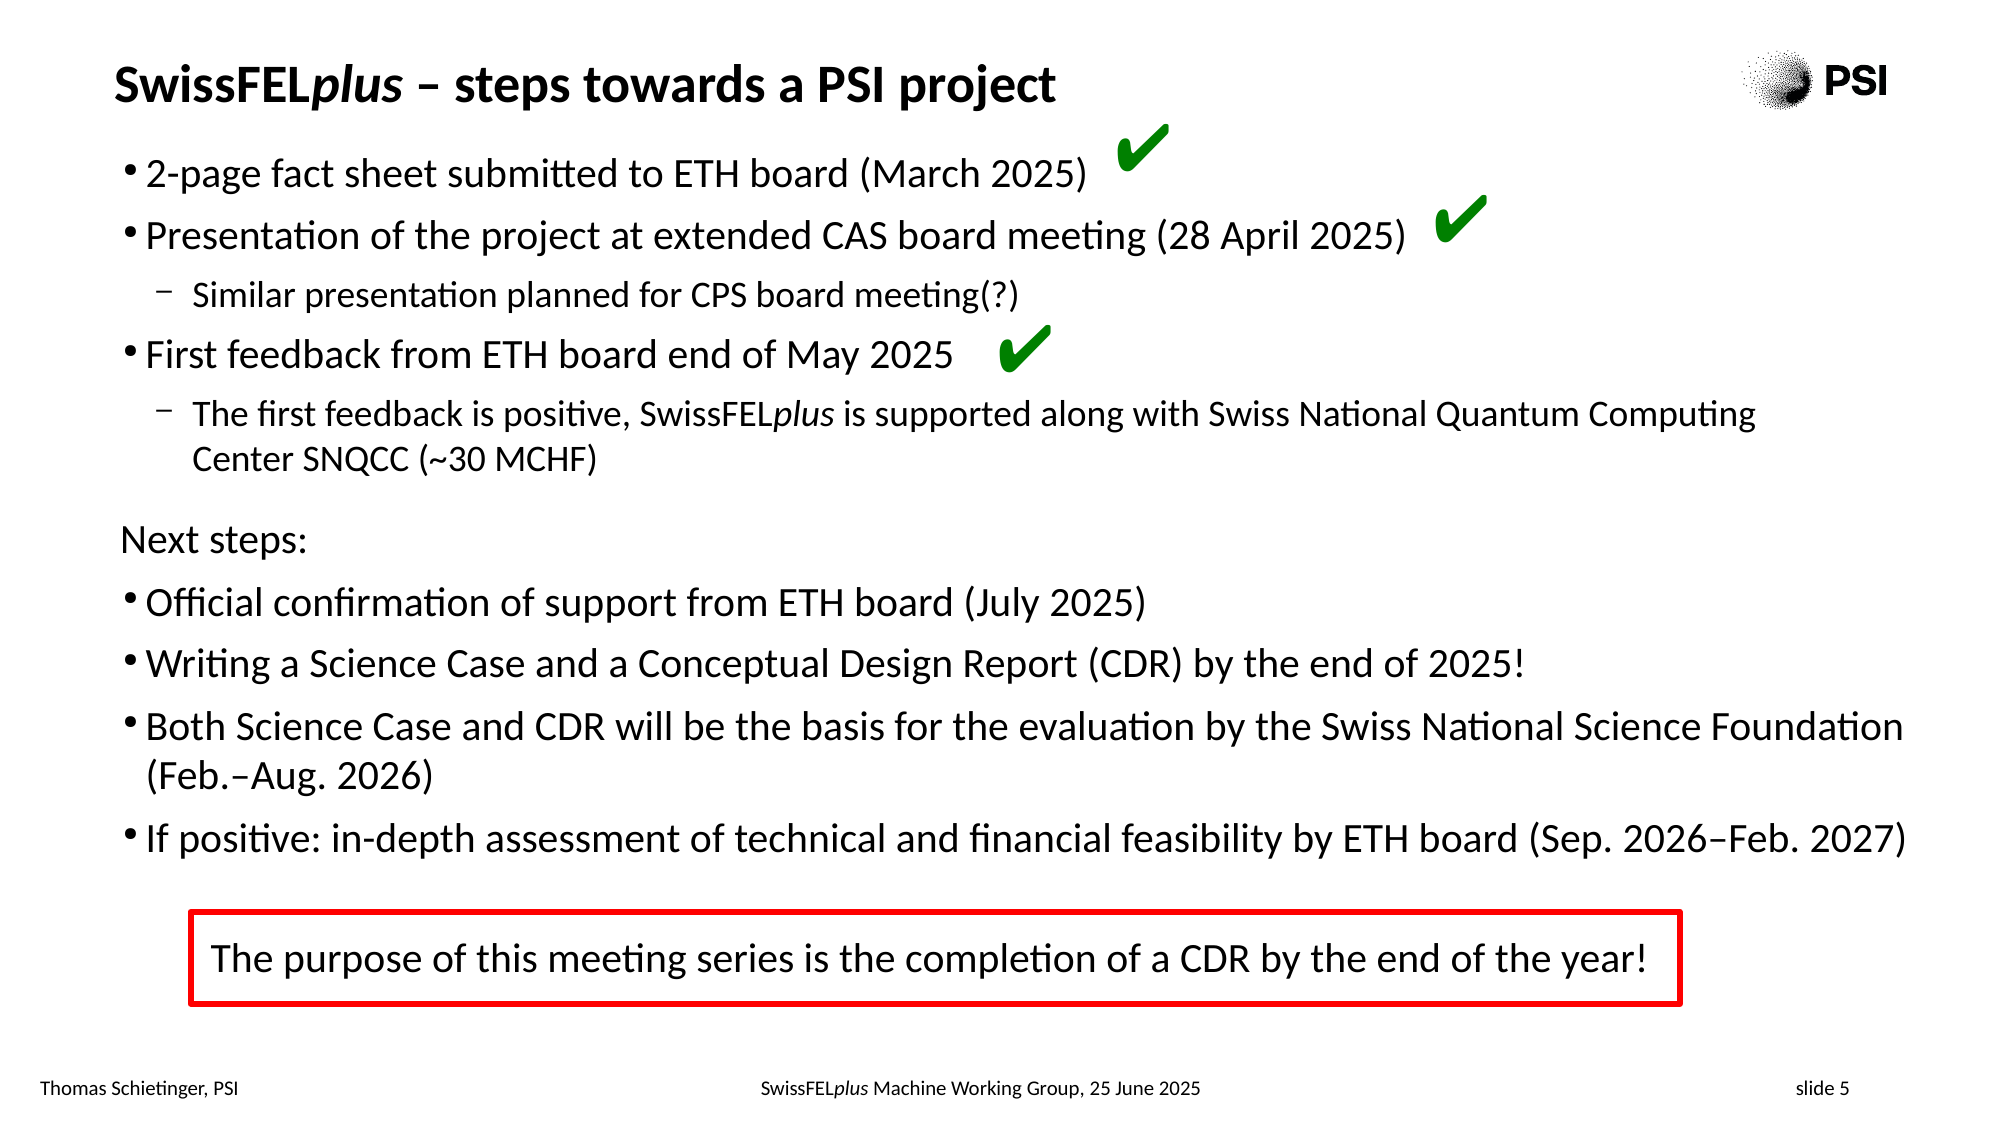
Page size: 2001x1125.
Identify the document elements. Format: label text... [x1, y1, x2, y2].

text_box  [1101, 105, 1186, 197]
text_box 2-page fact sheet submitted to ETH board (March 2025) Presentation of the project at extended CAS board meeting (28 April 2025) Similar presentation planned for CPS board meeting(?) First feedback from ETH board end of May 2025 The first feedback is positive, SwissFELplus is supported along with Swiss National Quantum Computing Center SNQCC (~30 MCHF) [120, 146, 1778, 512]
text_box  [983, 306, 1068, 397]
title SwissFELplus – steps towards a PSI project [114, 48, 1585, 121]
text_box The purpose of this meeting series is the completion of a CDR by the end of the year! [195, 933, 1677, 991]
text_box  [1420, 176, 1505, 267]
text_box Next steps: Official confirmation of support from ETH board (July 2025) Writing a Science Case and a Conceptual Design Report (CDR) by the end of 2025! Both Science Case and CDR will be the basis for the evaluation by the Swiss National Science Foundation (Feb.–Aug. 2026) If positive: in-depth assessment of technical and financial feasibility by ETH board (Sep. 2026–Feb. 2027) [120, 512, 1926, 873]
